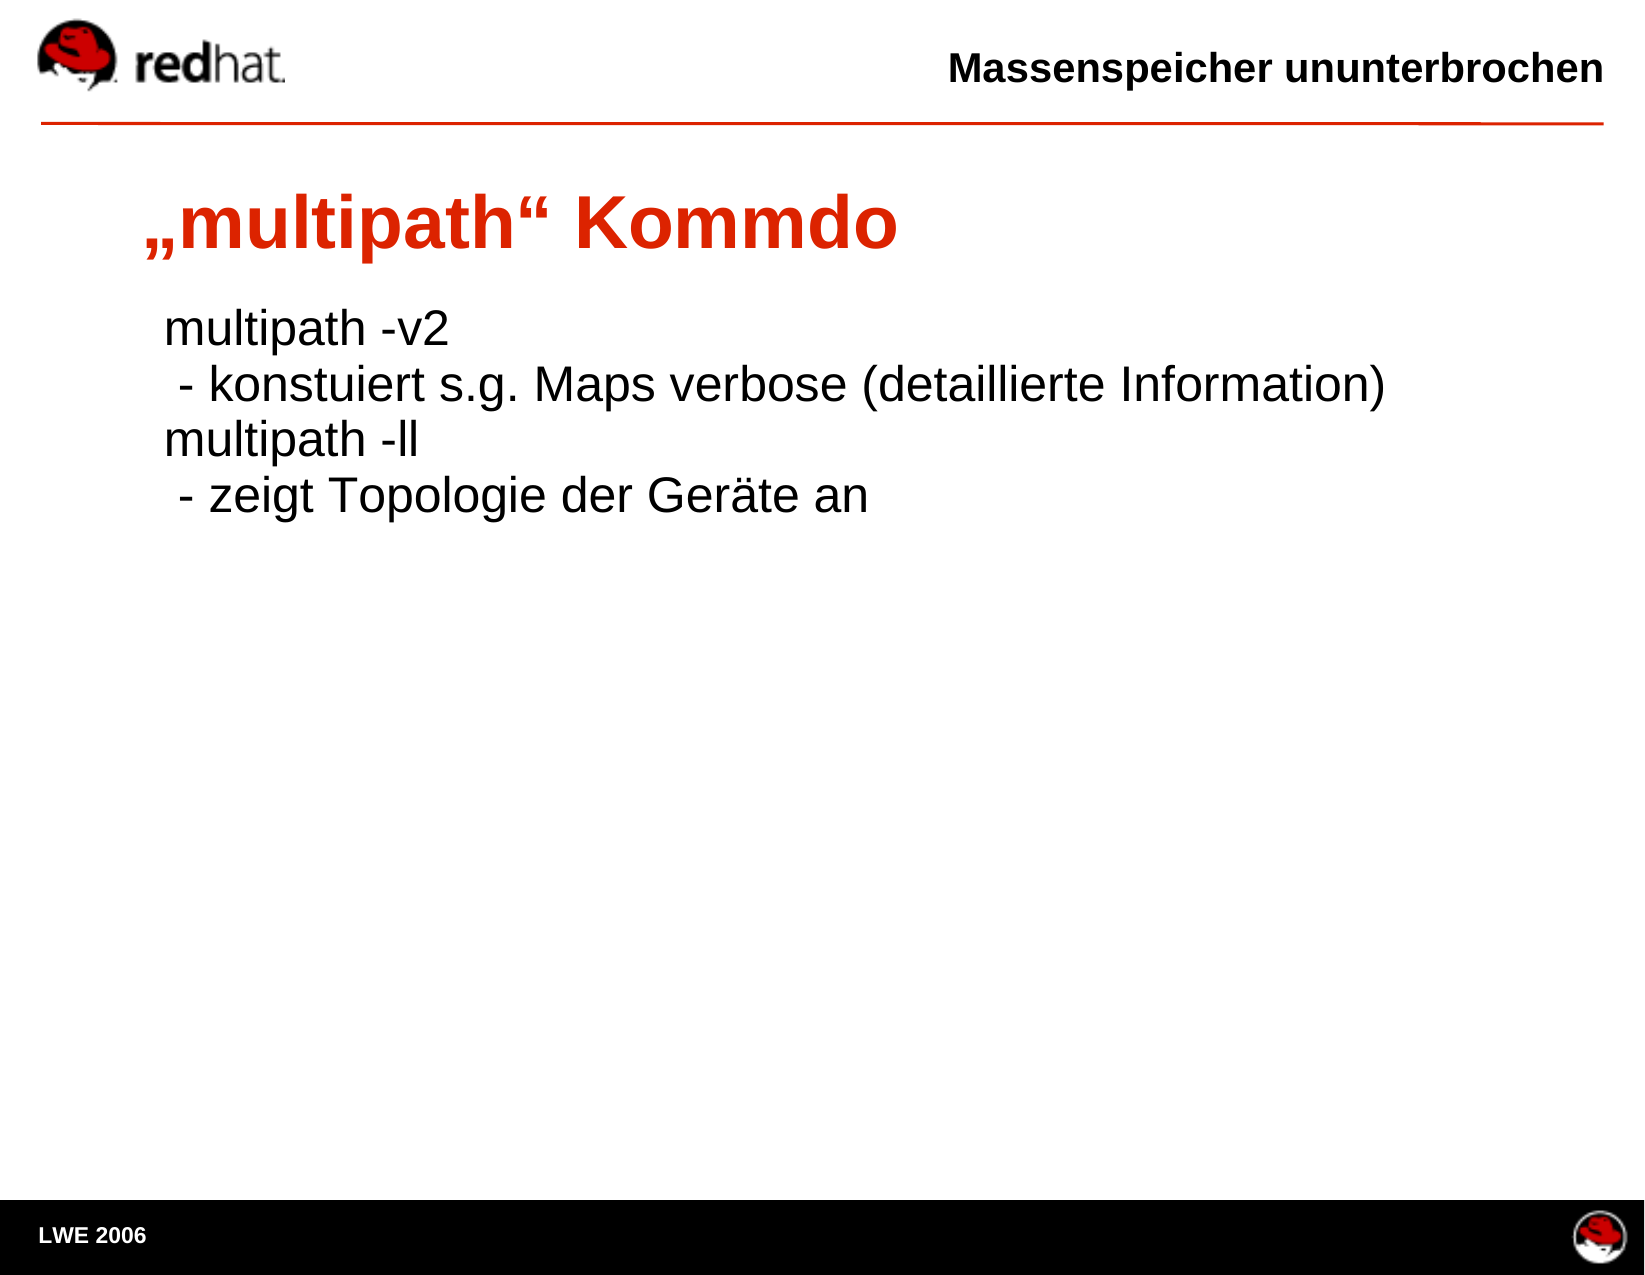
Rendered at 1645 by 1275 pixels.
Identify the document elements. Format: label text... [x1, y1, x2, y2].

picture [1568, 1207, 1632, 1270]
text_box Massenspeicher ununterbrochen [959, 44, 1605, 97]
picture [36, 17, 285, 102]
text_box [0, 1200, 1645, 1275]
text_box multipath -v2 - konstuiert s.g. Maps verbose (detaillierte Information) multipath -ll - zeigt Topologie der Geräte an [150, 300, 1362, 425]
text_box LWE 2006 [38, 1222, 382, 1252]
text_box „multipath“ Kommdo [141, 180, 1271, 275]
